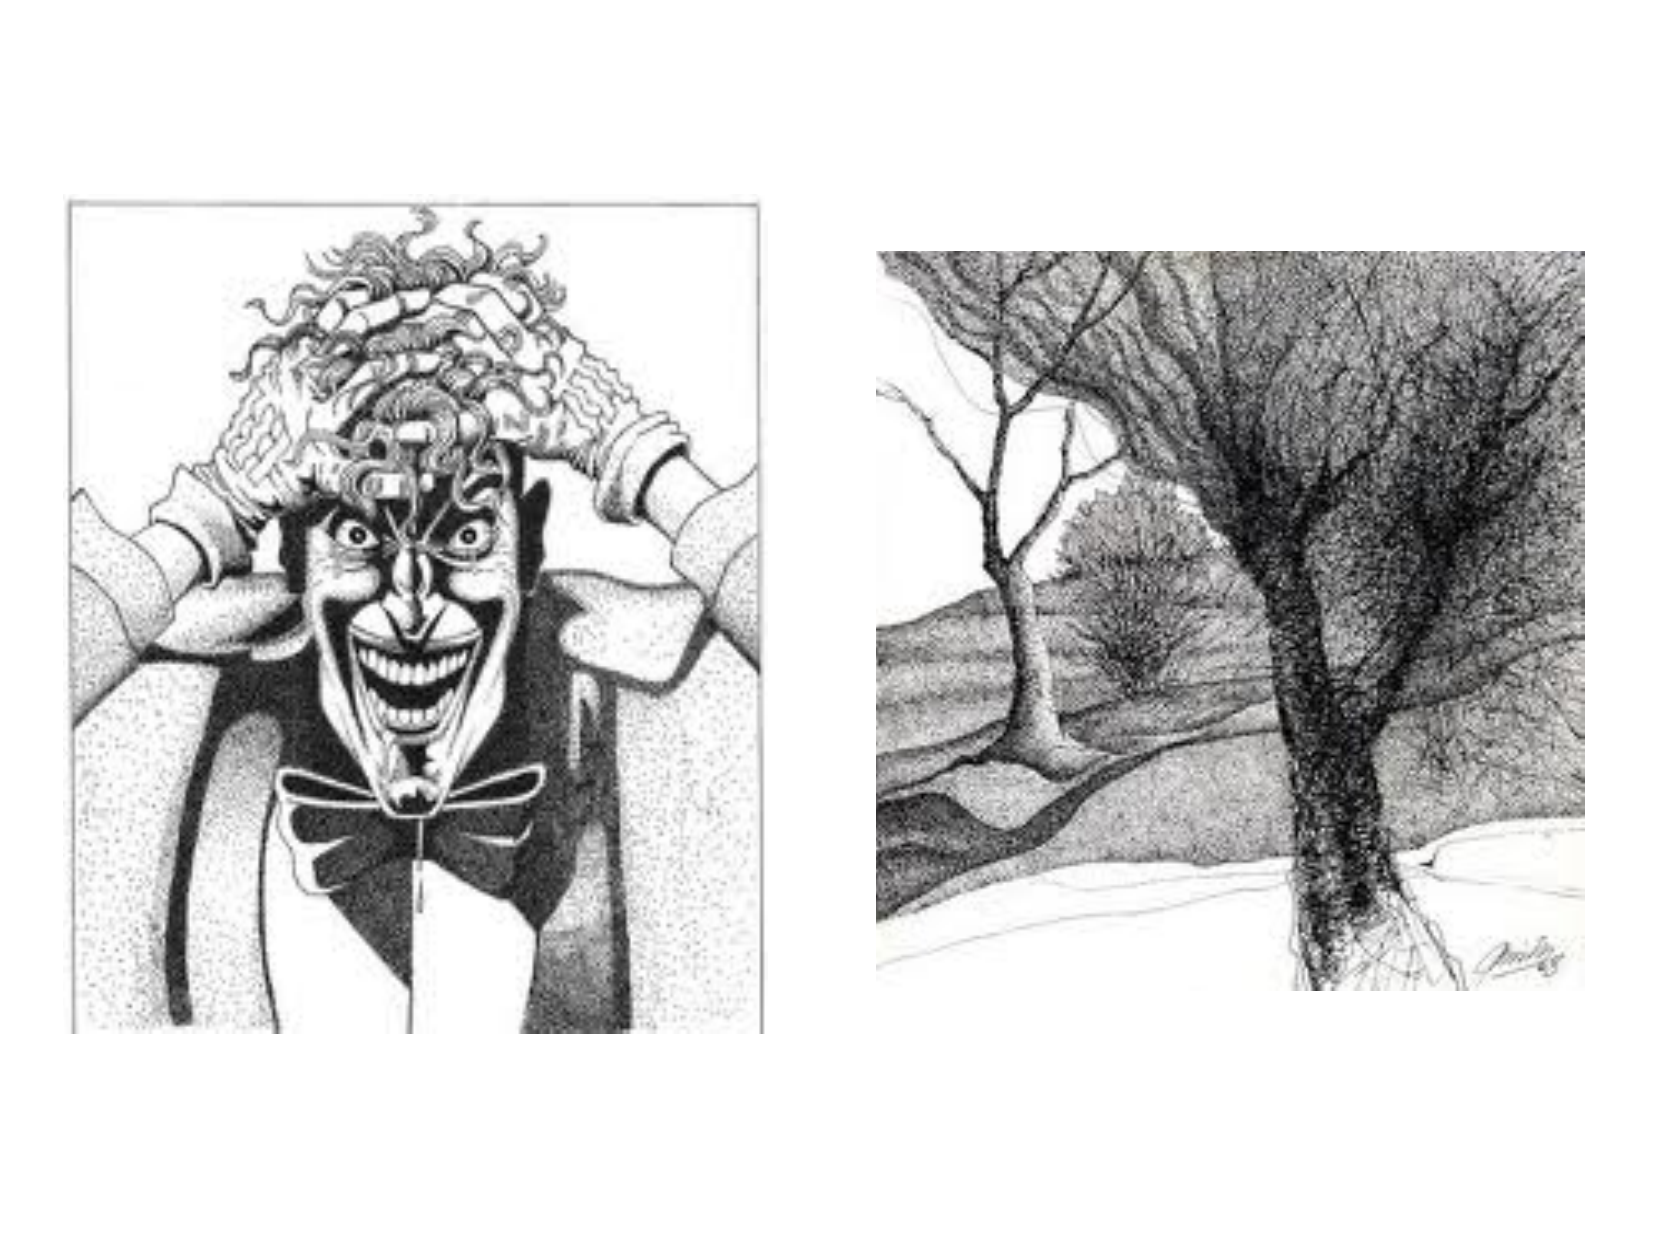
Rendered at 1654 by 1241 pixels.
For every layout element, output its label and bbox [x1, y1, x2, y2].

picture [63, 194, 768, 1034]
picture [876, 251, 1585, 991]
